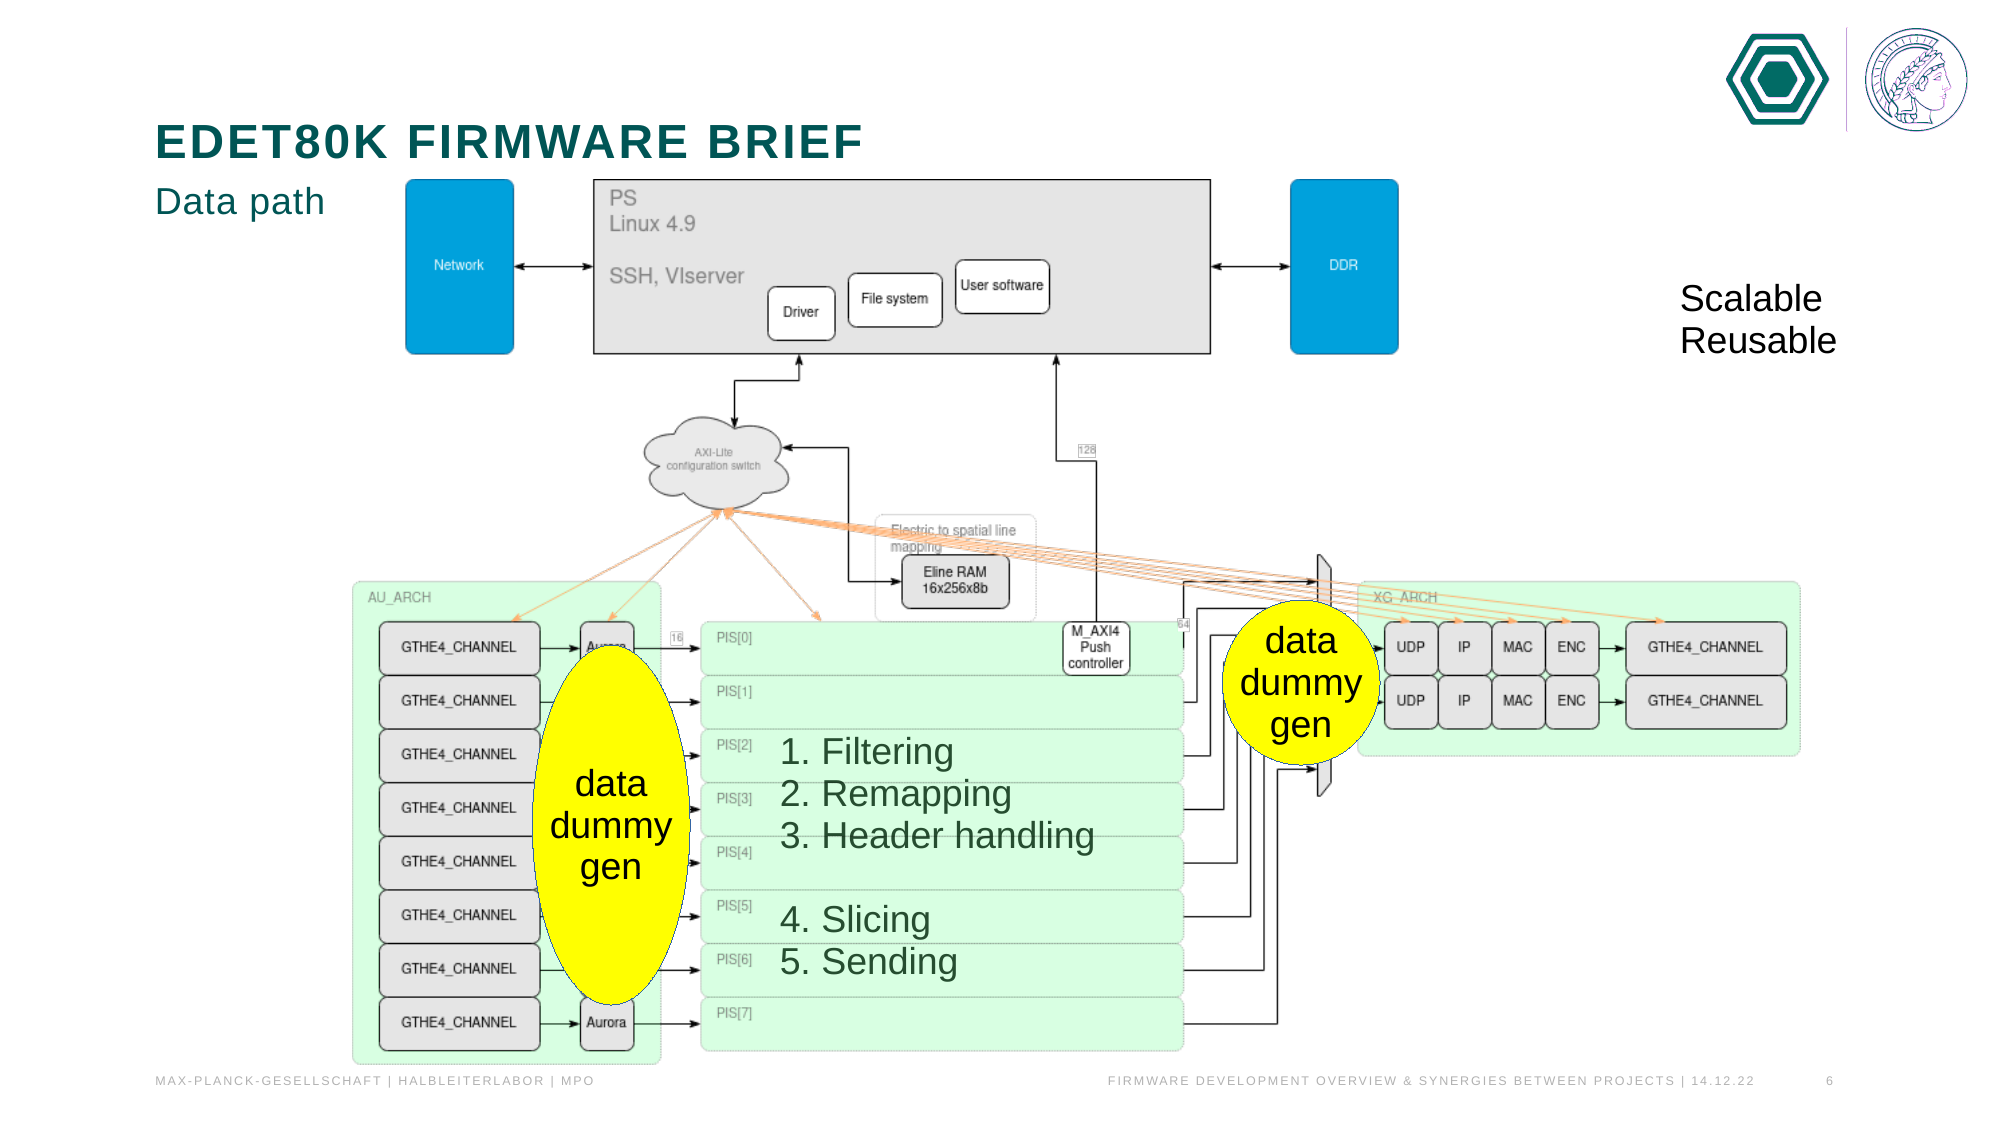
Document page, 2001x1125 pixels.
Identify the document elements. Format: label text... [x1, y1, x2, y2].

picture [1350, 260, 1357, 269]
text_box data dummy gen [1222, 600, 1381, 766]
text_box Scalable Reusable [1665, 270, 1947, 411]
picture [468, 262, 475, 269]
title EDet80k firmware brief Data path [154, 113, 1844, 344]
picture [352, 179, 1801, 1066]
picture [1337, 260, 1345, 270]
text_box data dummy gen [532, 645, 691, 1006]
picture [1709, 10, 1986, 147]
picture [439, 261, 457, 269]
